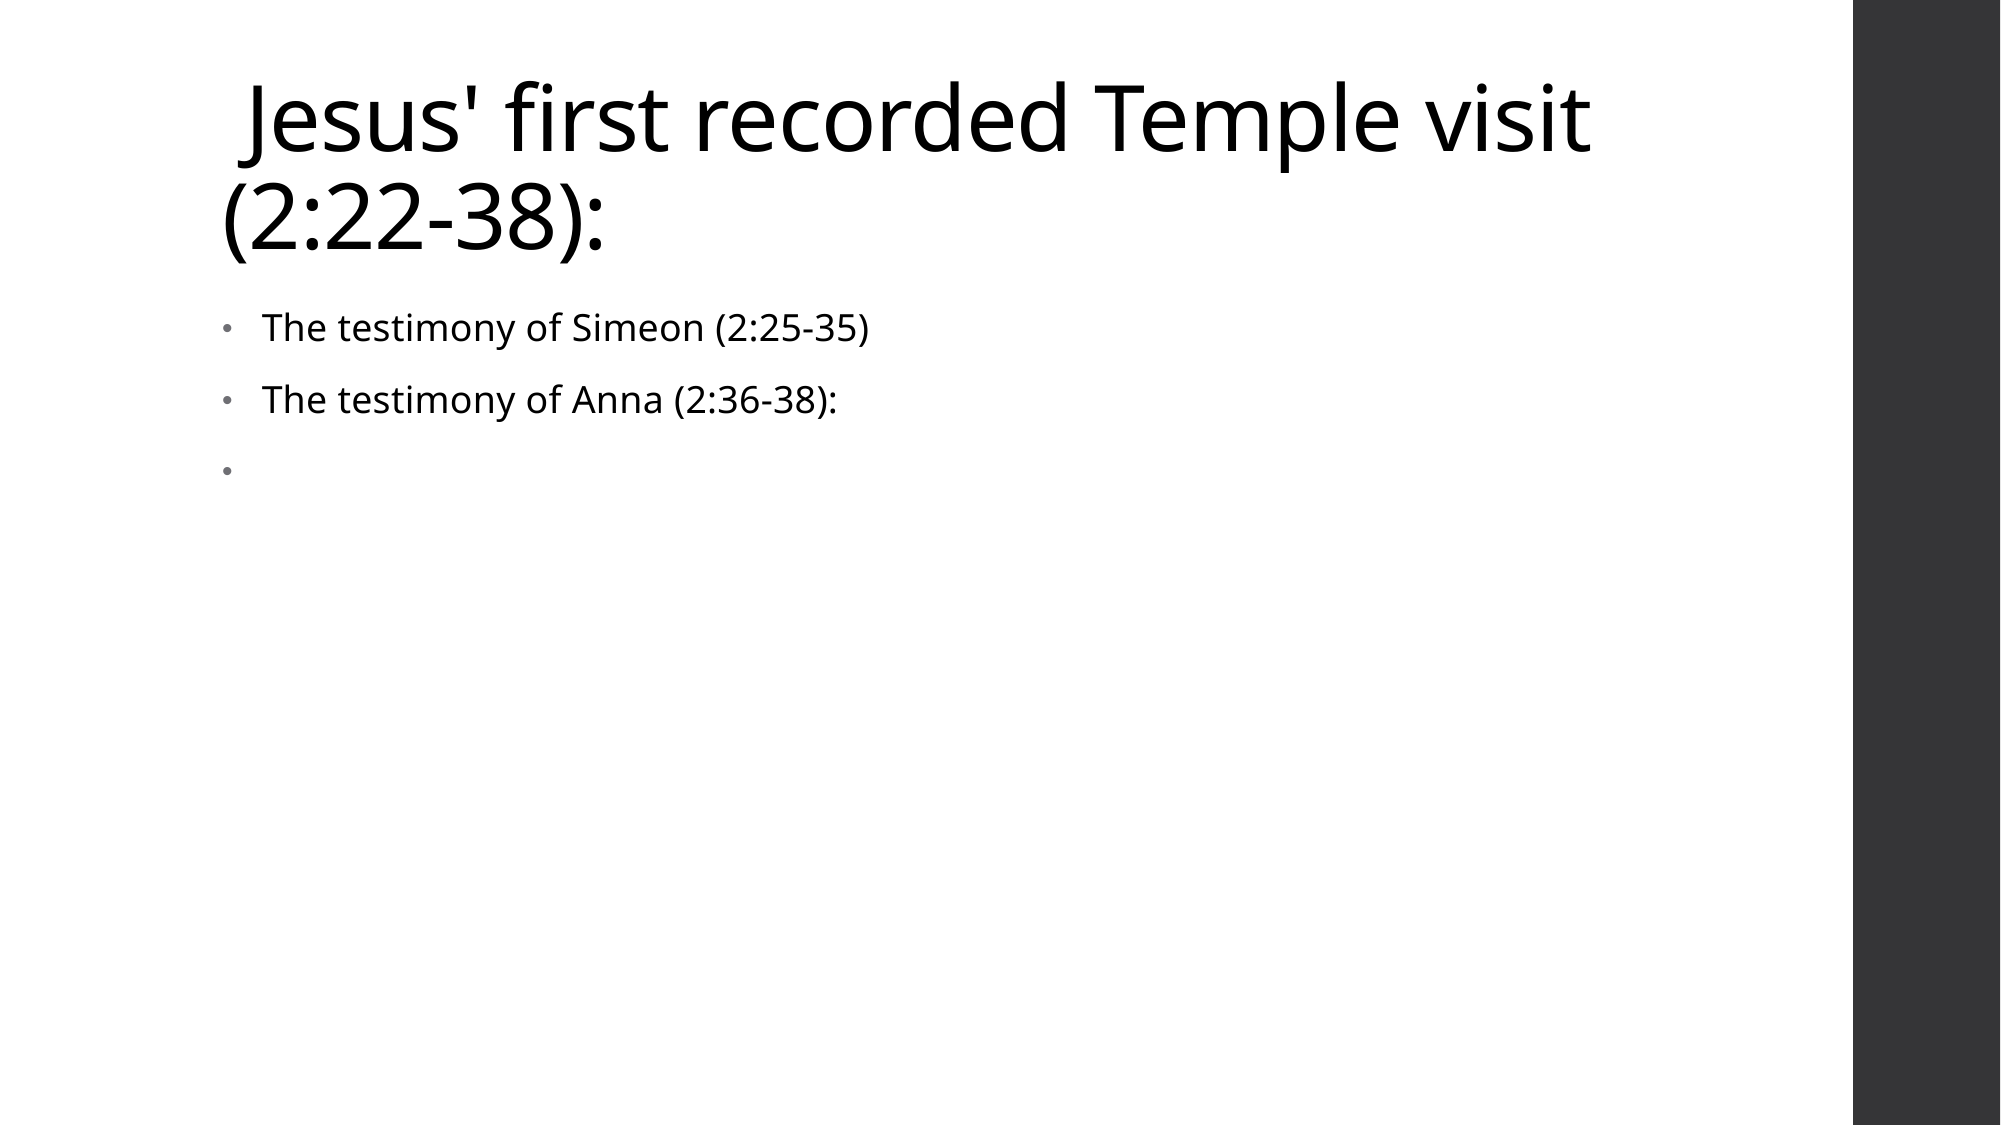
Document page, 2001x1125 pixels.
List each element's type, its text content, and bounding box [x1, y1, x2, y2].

list The testimony of Simeon (2:25-35) The testimony of Anna (2:36-38): [206, 299, 1617, 1014]
title Jesus' first recorded Temple visit (2:22-38): [206, 60, 1797, 278]
